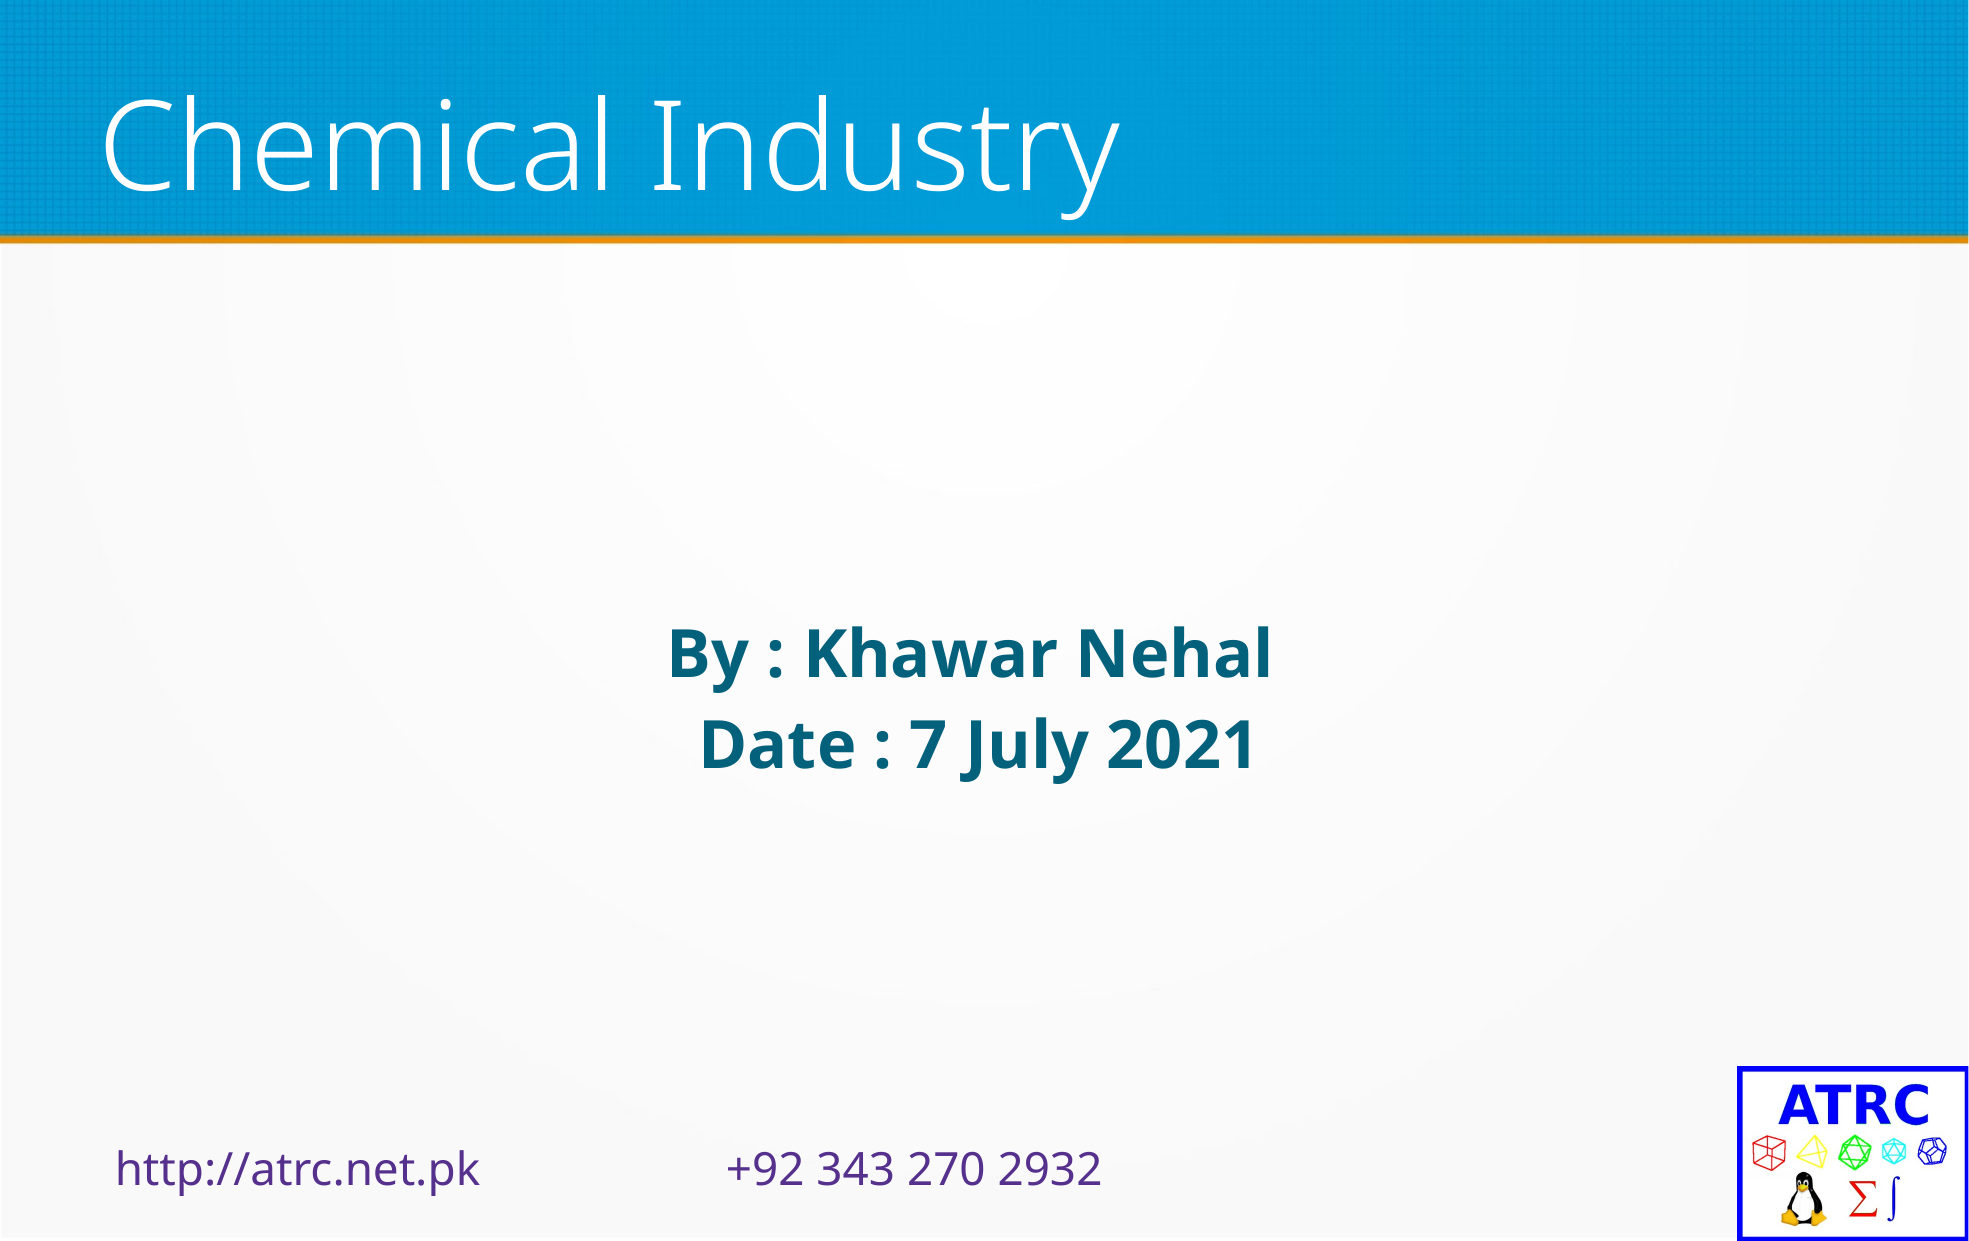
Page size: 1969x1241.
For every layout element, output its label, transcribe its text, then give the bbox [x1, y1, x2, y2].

picture [0, 233, 1969, 1241]
subtitle By : Khawar Nehal Date : 7 July 2021 [98, 315, 1861, 1081]
title Chemical Industry [98, 19, 1870, 227]
